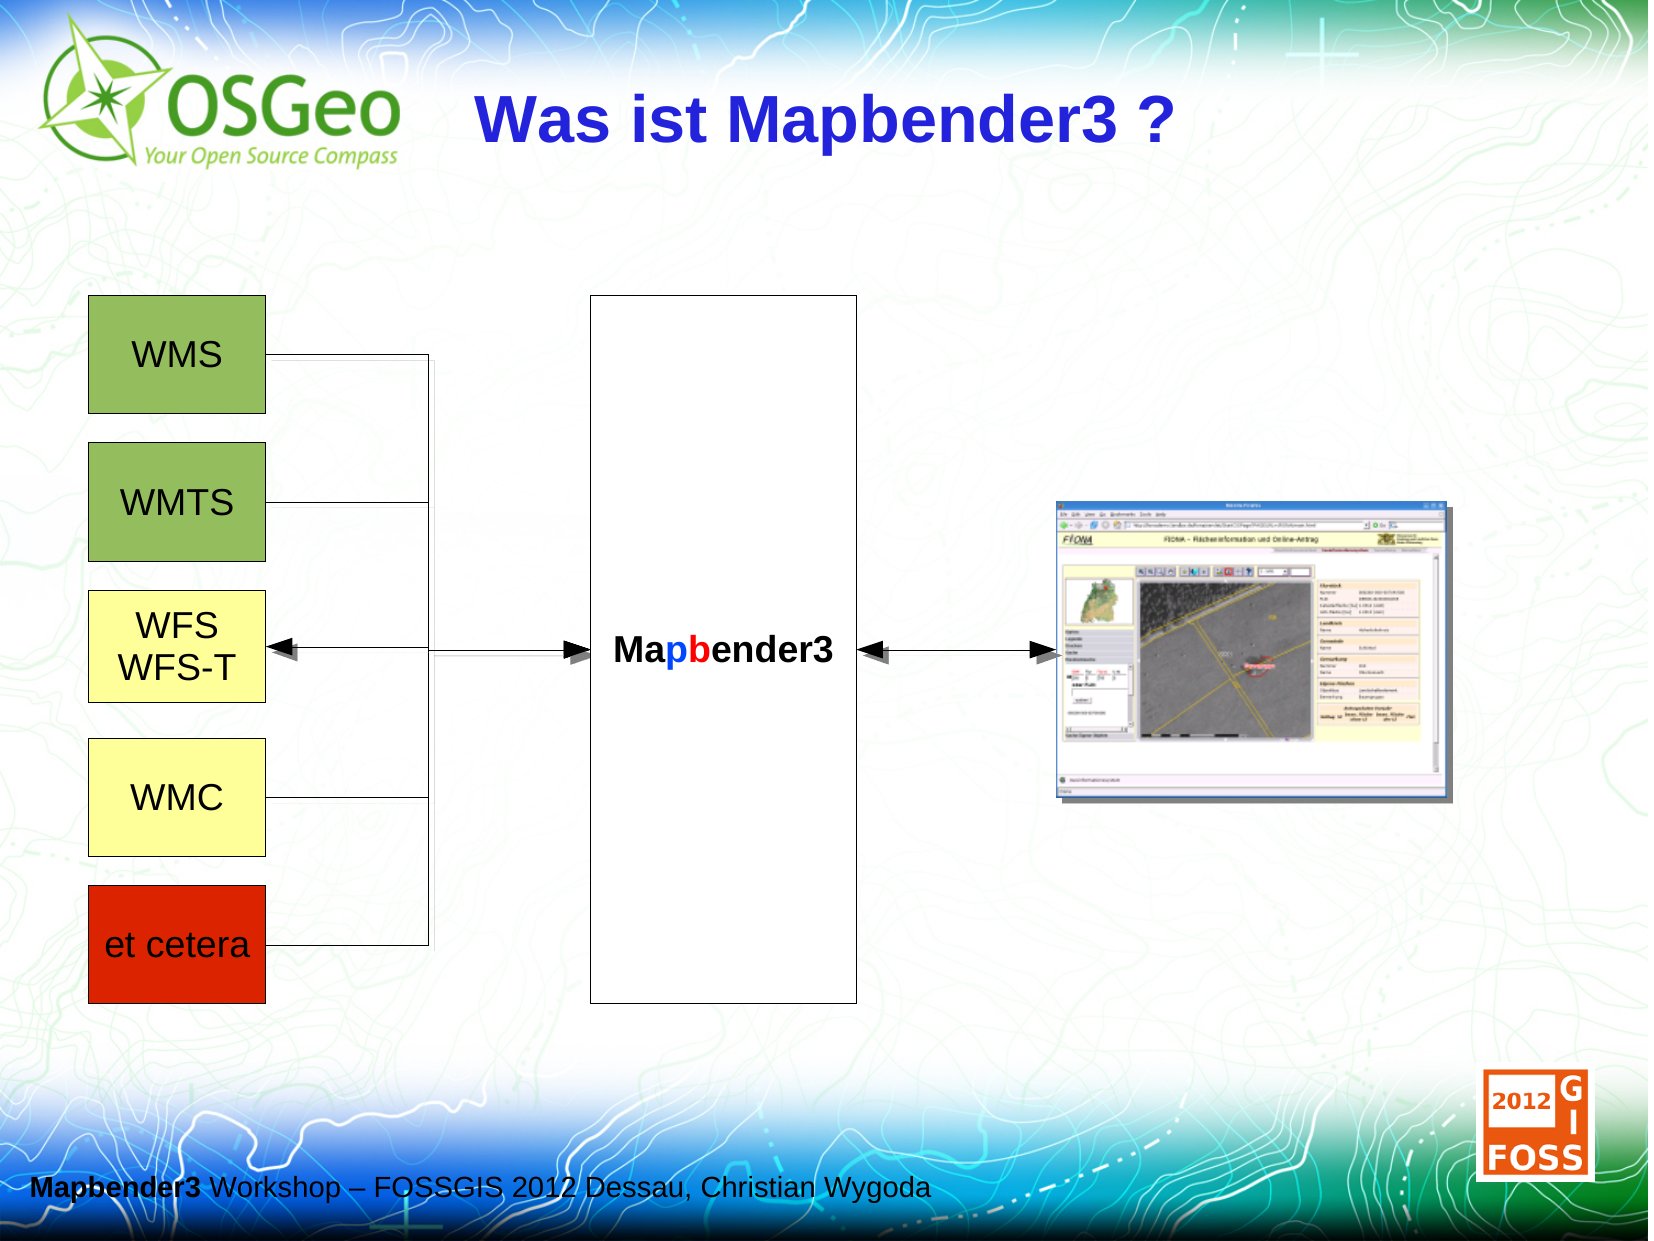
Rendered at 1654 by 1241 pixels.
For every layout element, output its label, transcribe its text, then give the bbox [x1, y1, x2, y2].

title Was ist Mapbender3 ? [82, 31, 1571, 207]
text_box WFS WFS-T [88, 590, 266, 703]
text_box WMTS [88, 442, 266, 562]
text_box Mapbender3 [590, 295, 857, 1004]
text_box WMS [88, 295, 266, 414]
text_box et cetera [88, 885, 266, 1004]
text_box WMC [88, 738, 266, 857]
picture [0, 0, 1648, 1241]
